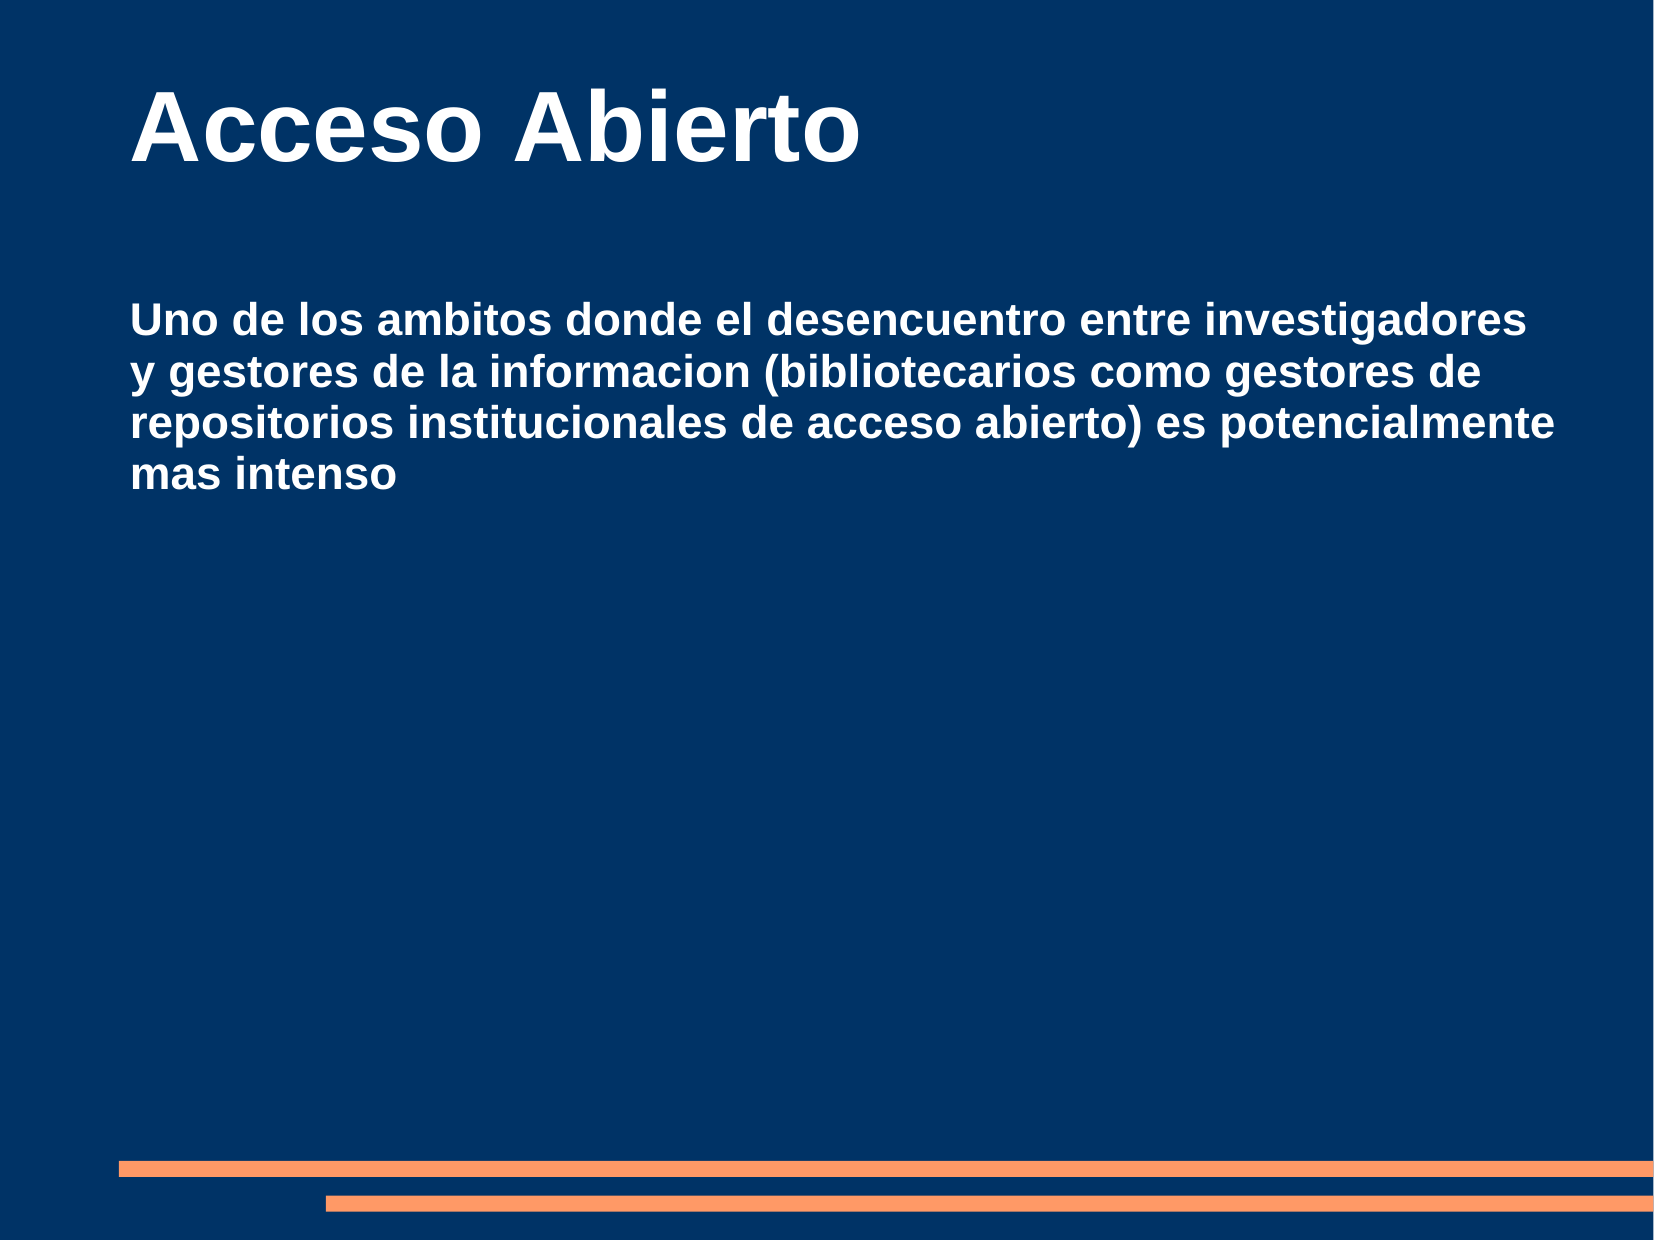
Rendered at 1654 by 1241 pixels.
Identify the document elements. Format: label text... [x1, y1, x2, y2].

text_box Acceso Abierto Uno de los ambitos donde el desencuentro entre investigadores y gestores de la informacion (bibliotecarios como gestores de repositorios institucionales de acceso abierto) es potencialmente mas intenso [129, 70, 1570, 504]
